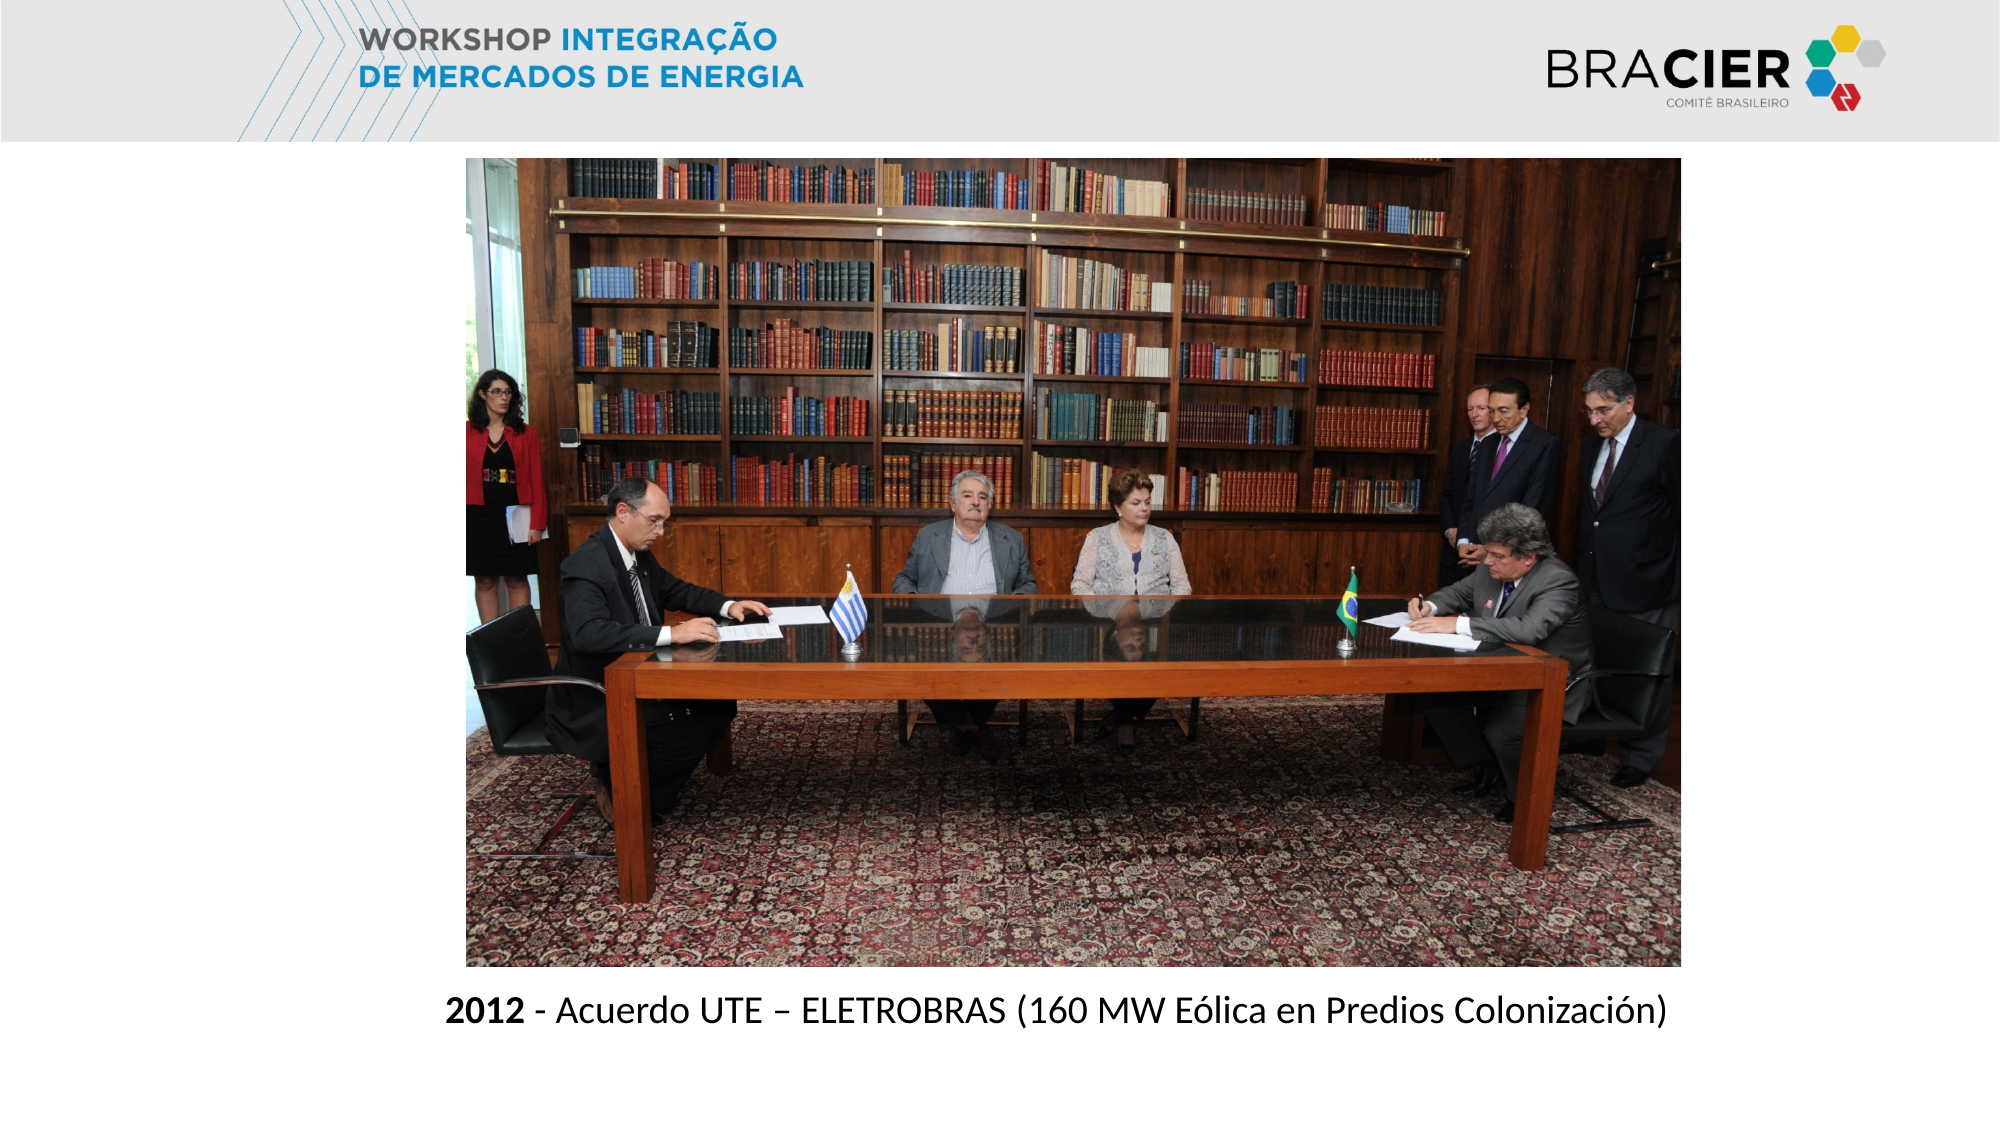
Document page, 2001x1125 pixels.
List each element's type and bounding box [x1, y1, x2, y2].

picture [420, 975, 1695, 1058]
picture [466, 158, 1682, 967]
picture [0, 0, 2000, 142]
